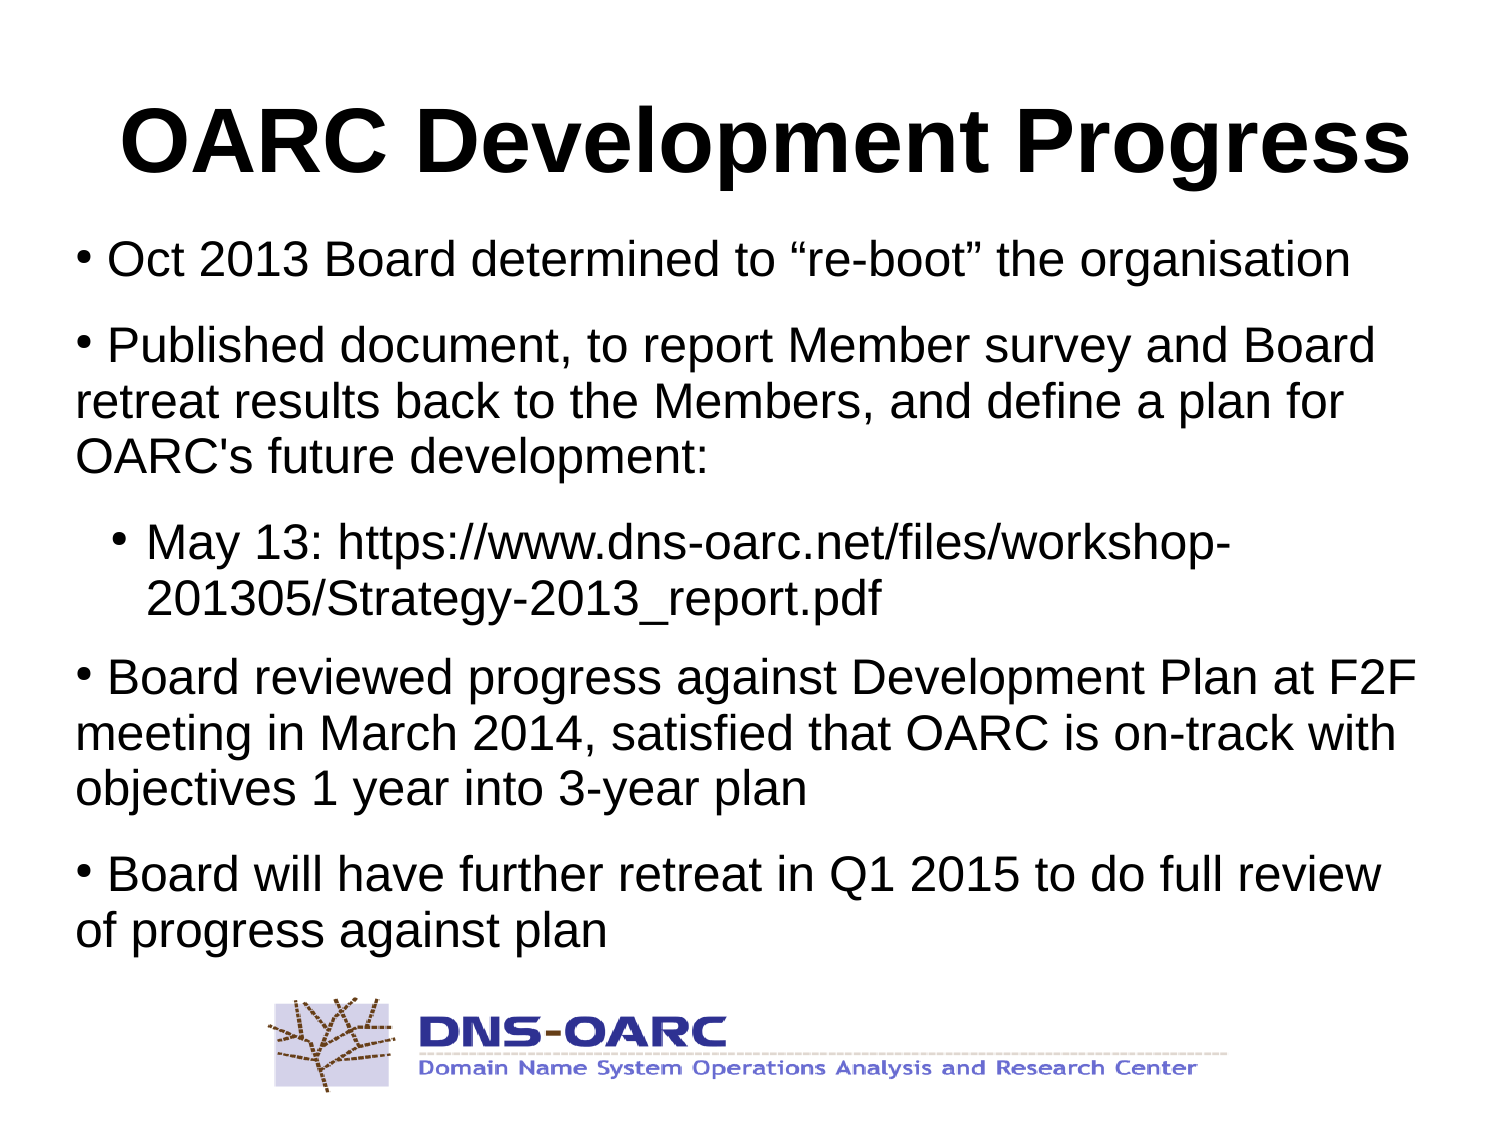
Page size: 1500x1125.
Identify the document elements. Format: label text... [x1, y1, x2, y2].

title OARC Development Progress [75, 44, 1426, 227]
list Oct 2013 Board determined to “re-boot” the organisation Published document, to report Member survey and Board retreat results back to the Members, and define a plan for OARC's future development: May 13: https://www.dns-oarc.net/files/workshop-201305/Strategy-2013_report.pdf Board reviewed progress against Development Plan at F2F meeting in March 2014, satisfied that OARC is on-track with objectives 1 year into 3-year plan Board will have further retreat in Q1 2015 to do full review of progress against plan [75, 227, 1426, 962]
picture [214, 991, 1259, 1099]
